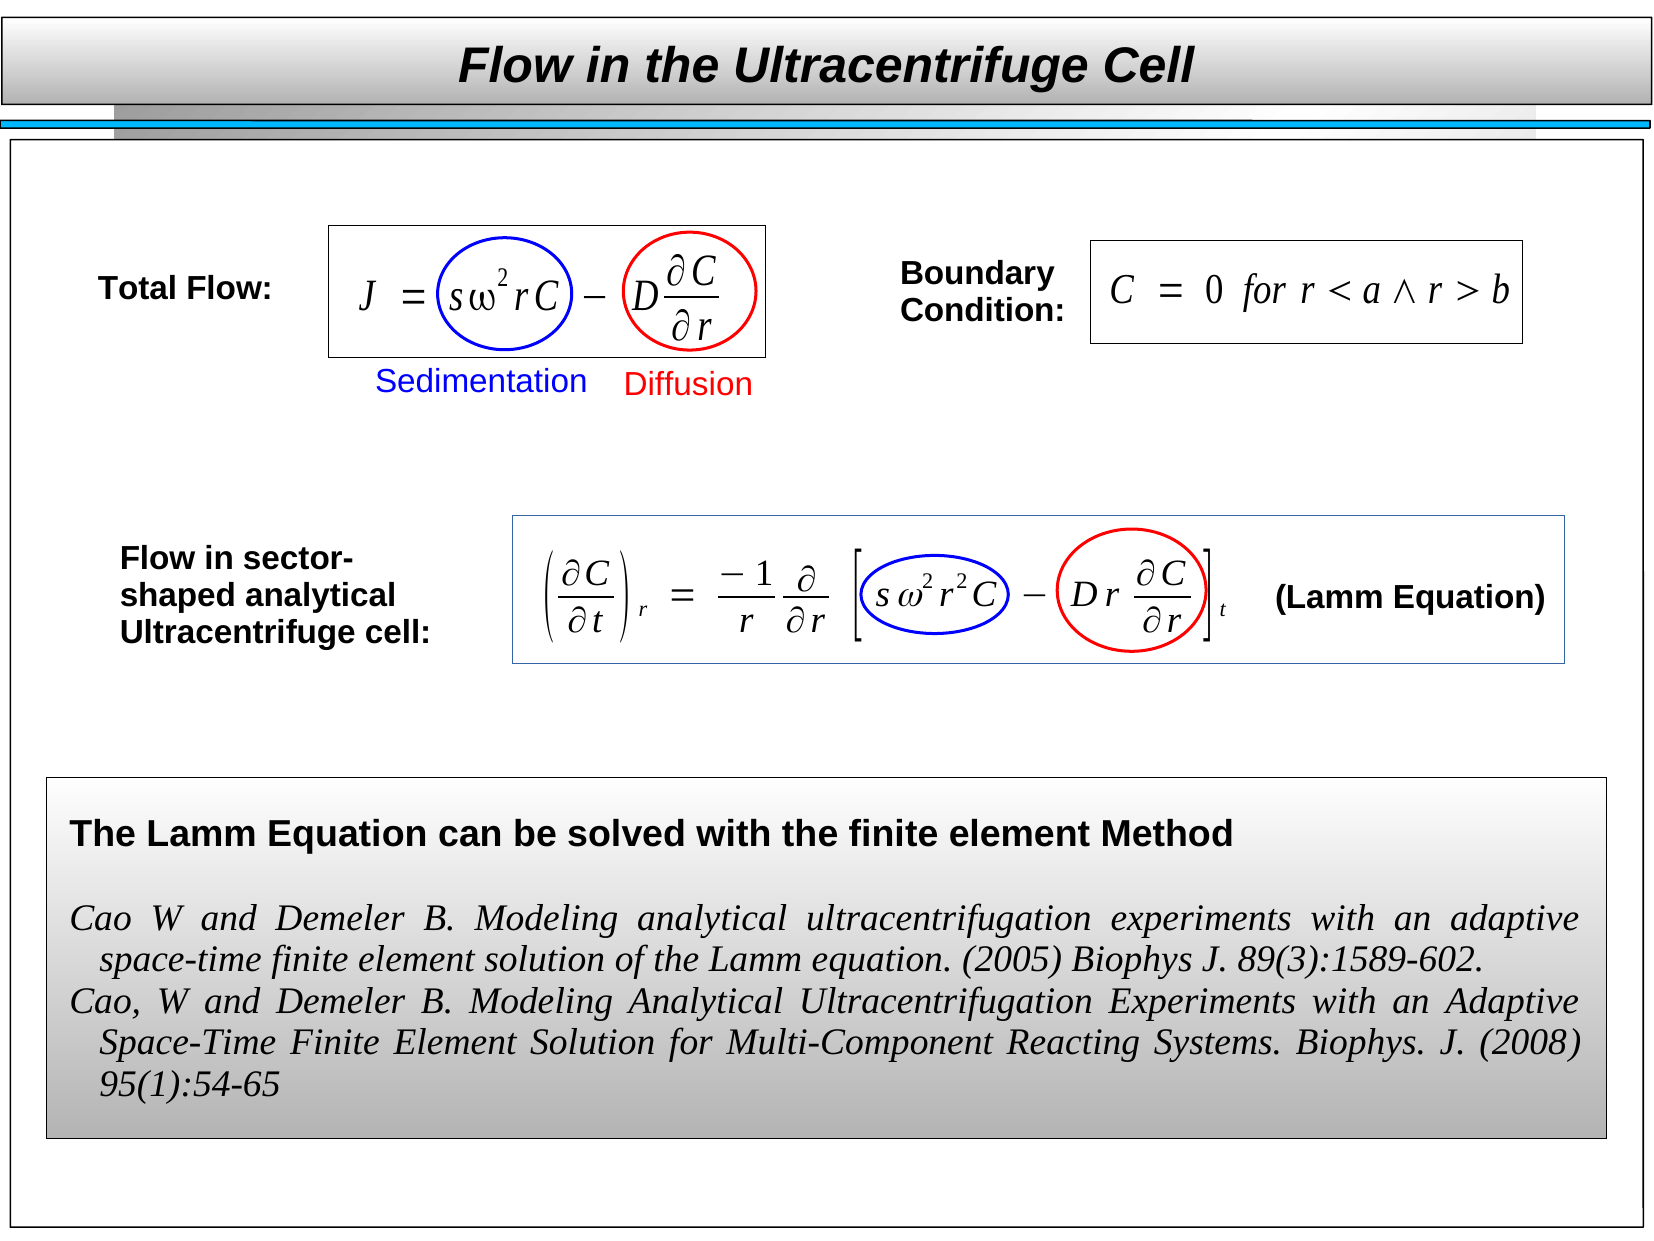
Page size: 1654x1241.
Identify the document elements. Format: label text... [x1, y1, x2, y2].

chart [1059, 547, 1204, 646]
chart [536, 547, 1094, 646]
text_box Total Flow: [97, 269, 273, 307]
text_box [10, 139, 1644, 1228]
text_box Sedimentation [375, 362, 589, 400]
chart [519, 244, 674, 351]
text_box Diffusion [623, 365, 754, 403]
text_box (Lamm Equation) [1260, 571, 1561, 624]
chart [1103, 265, 1516, 313]
text_box [0, 120, 1651, 129]
chart [440, 244, 570, 348]
text_box Boundary Condition: [900, 254, 1066, 329]
text_box The Lamm Equation can be solved with the finite element Method Cao W and Demeler B. Modeling analytical ultracentrifugation experiments with an adaptive space-time finite element solution of the Lamm equation. (2005) Biophys J. 89(3):1589-602. Cao, W and Demeler B. Modeling Analytical Ultracentrifugation Experiments with an Adaptive Space-Time Finite Element Solution for Multi-Component Reacting Systems. Biophys. J. (2008) 95(1):54-65 [69, 812, 1585, 1105]
chart [625, 244, 728, 348]
chart [705, 342, 728, 351]
chart [1169, 547, 1234, 646]
text_box Flow in the Ultracentrifuge Cell [1, 17, 1652, 105]
chart [349, 244, 490, 351]
text_box Flow in sector- shaped analytical Ultracentrifuge cell: [105, 532, 496, 659]
